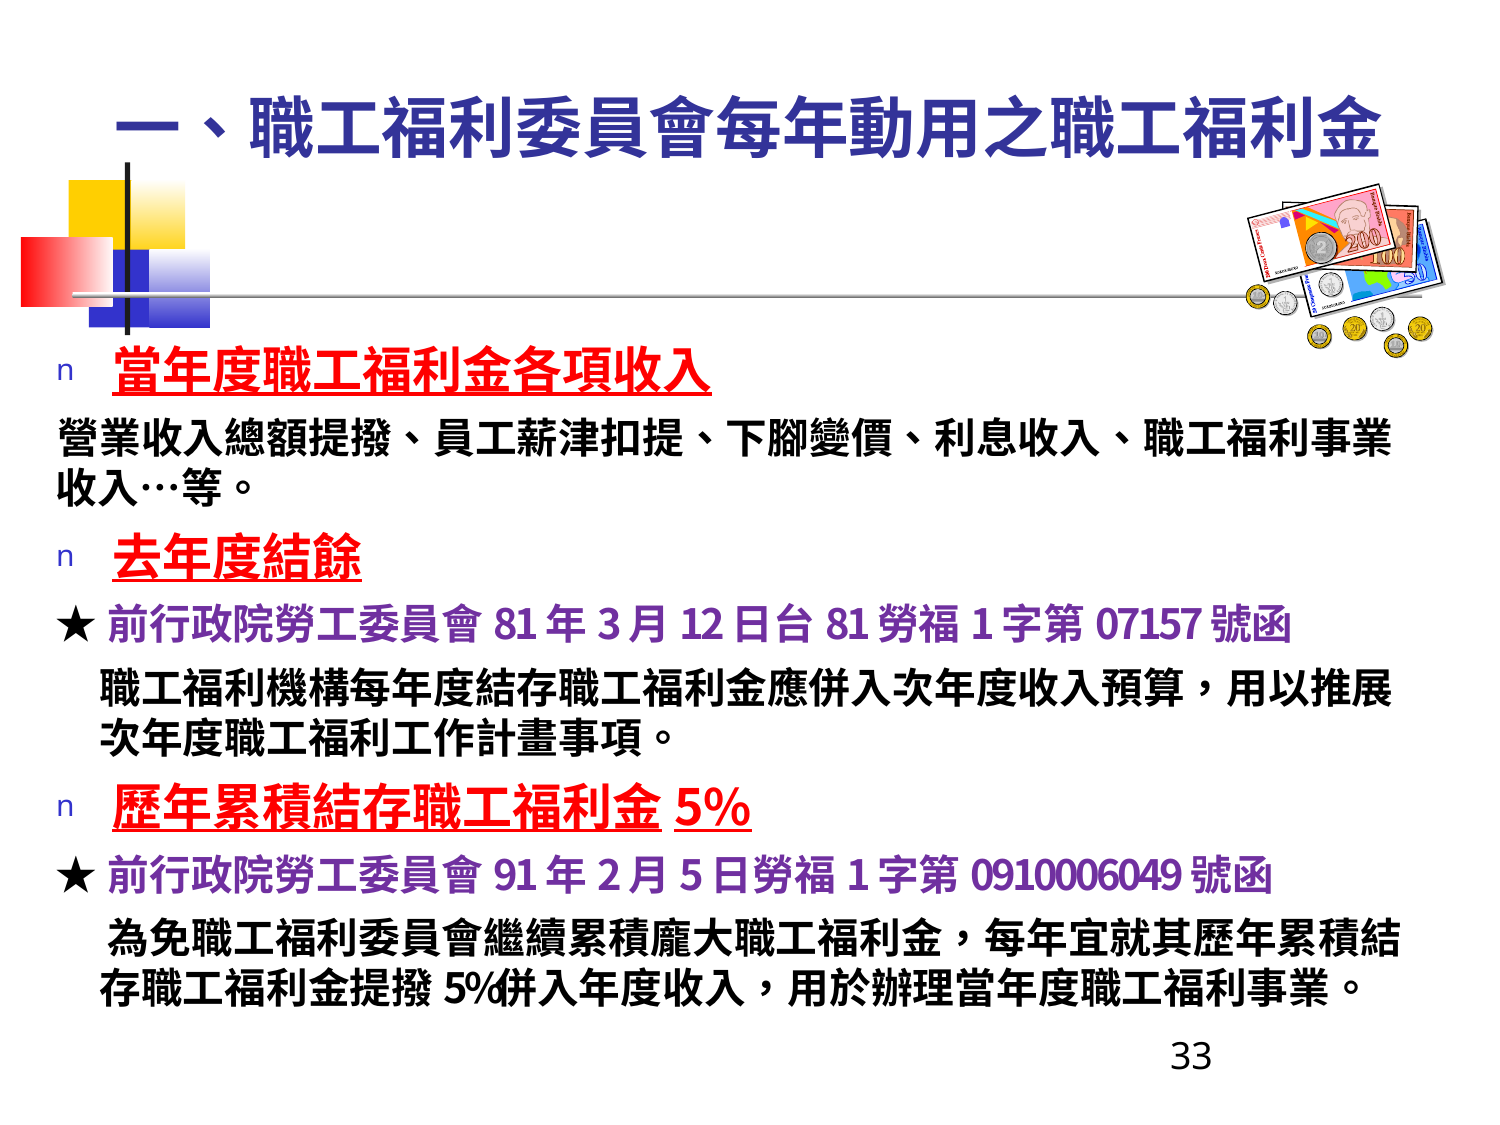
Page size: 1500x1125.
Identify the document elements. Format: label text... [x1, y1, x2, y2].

list 當年度職工福利金各項收入 營業收入總額提撥、員工薪津扣提、下腳變價、利息收入、職工福利事業收入…等。 去年度結餘 ★前行政院勞工委員會81年3月12日台81勞福1字第07157號函 職工福利機構每年度結存職工福利金應併入次年度收入預算，用以推展次年度職工福利工作計畫事項。 歷年累積結存職工福利金5% ★前行政院勞工委員會91年2月5日勞福1字第0910006049號函 為免職工福利委員會繼續累積龐大職工福利金，每年宜就其歷年累積結存職工福利金提撥5%併入年度收入，用於辦理當年度職工福利事業。 [41, 331, 1447, 1059]
picture [1245, 183, 1446, 359]
title 一、職工福利委員會每年動用之職工福利金 [100, 78, 1412, 193]
slide_number <編號> [1155, 1024, 1468, 1100]
